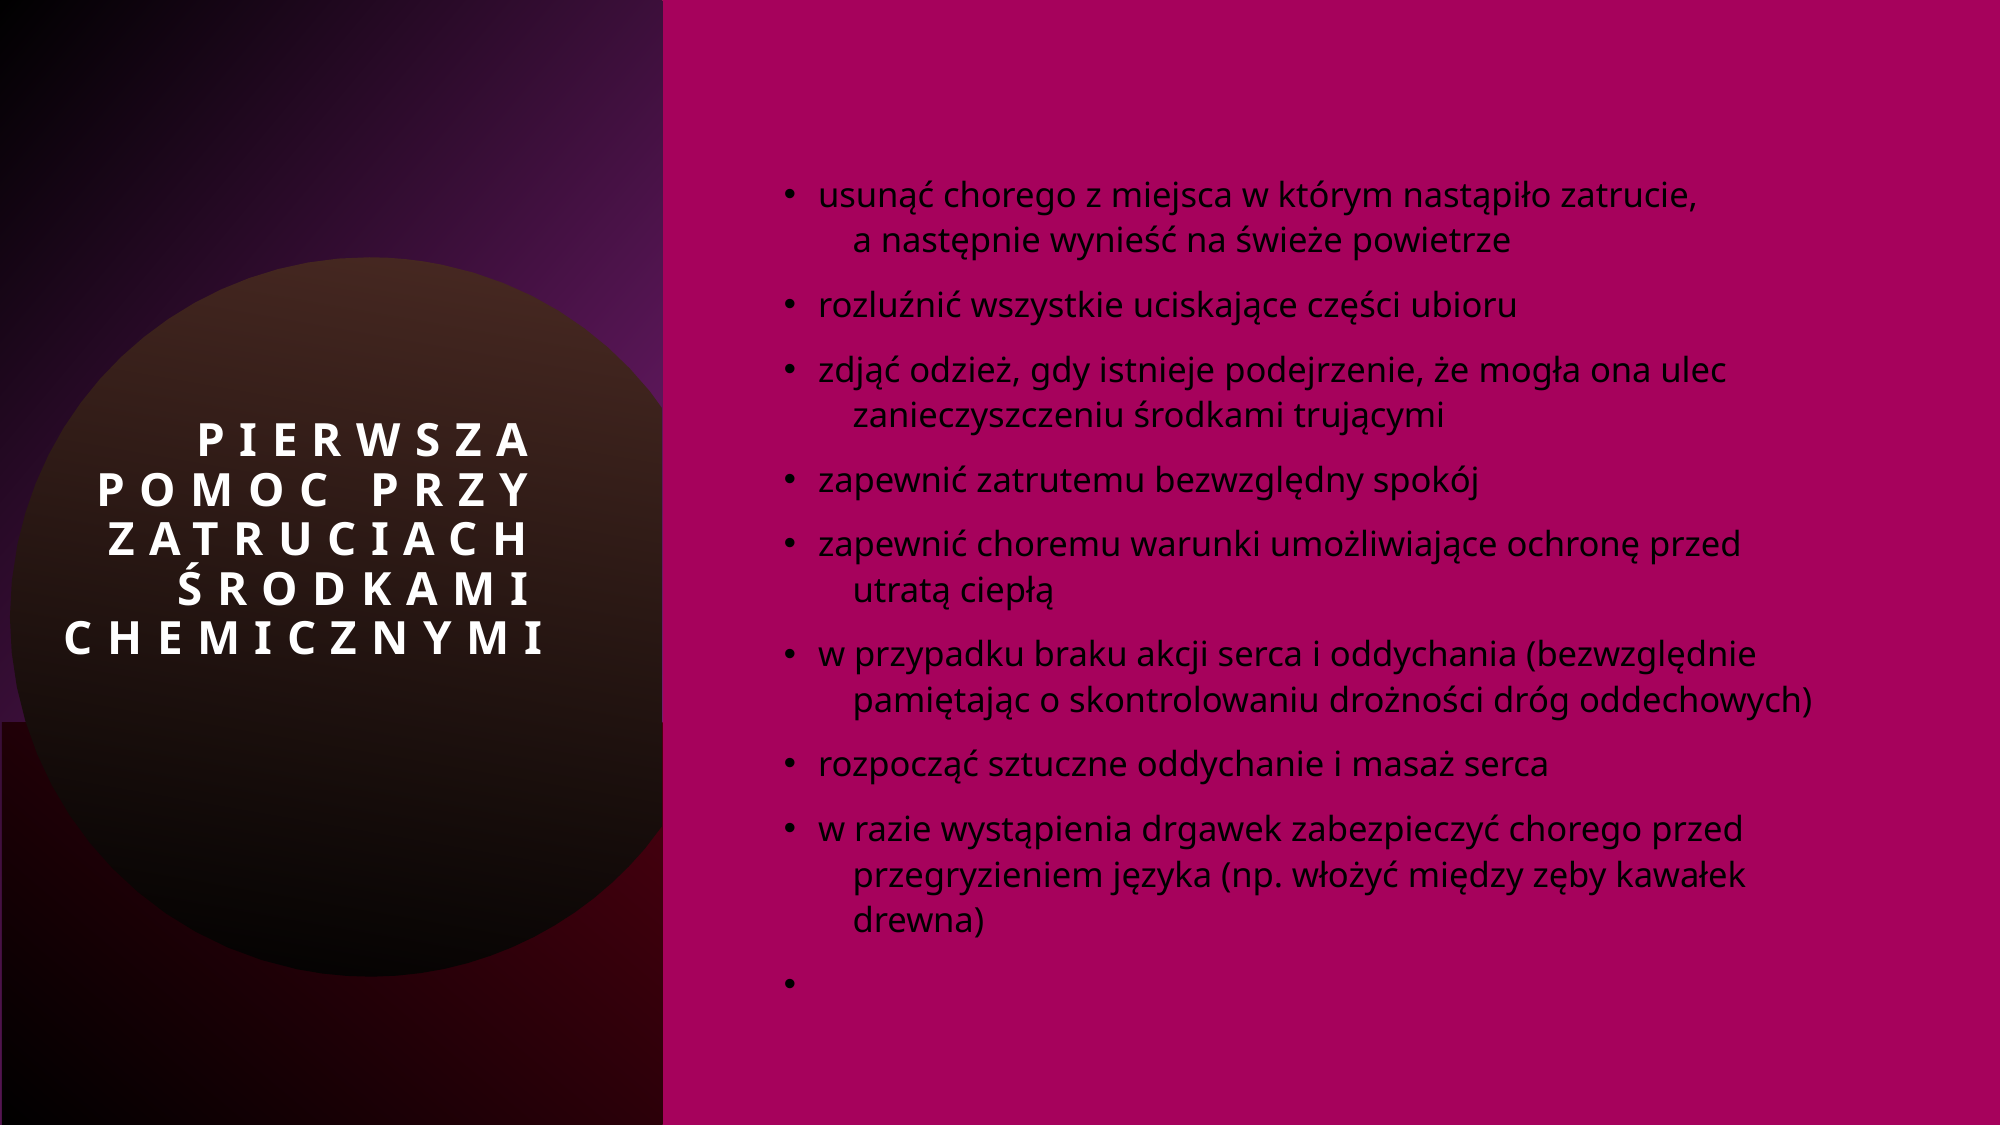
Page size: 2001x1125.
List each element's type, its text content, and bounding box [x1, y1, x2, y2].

text_box [0, 0, 2000, 1125]
list usunąć chorego z miejsca w którym nastąpiło zatrucie, a następnie wynieść na świeże powietrze rozluźnić wszystkie uciskające części ubioru zdjąć odzież, gdy istnieje podejrzenie, że mogła ona ulec zanieczyszczeniu środkami trującymi zapewnić zatrutemu bezwzględny spokój zapewnić choremu warunki umożliwiające ochronę przed utratą ciepłą w przypadku braku akcji serca i oddychania (bezwzględnie pamiętając o skontrolowaniu drożności dróg oddechowych) rozpocząć sztuczne oddychanie i masaż serca w razie wystąpienia drgawek zabezpieczyć chorego przed przegryzieniem języka (np. włożyć między zęby kawałek drewna) [783, 168, 1813, 964]
title Pierwsza pomoc przy zatruciach środkami chemicznymi [63, 168, 597, 665]
